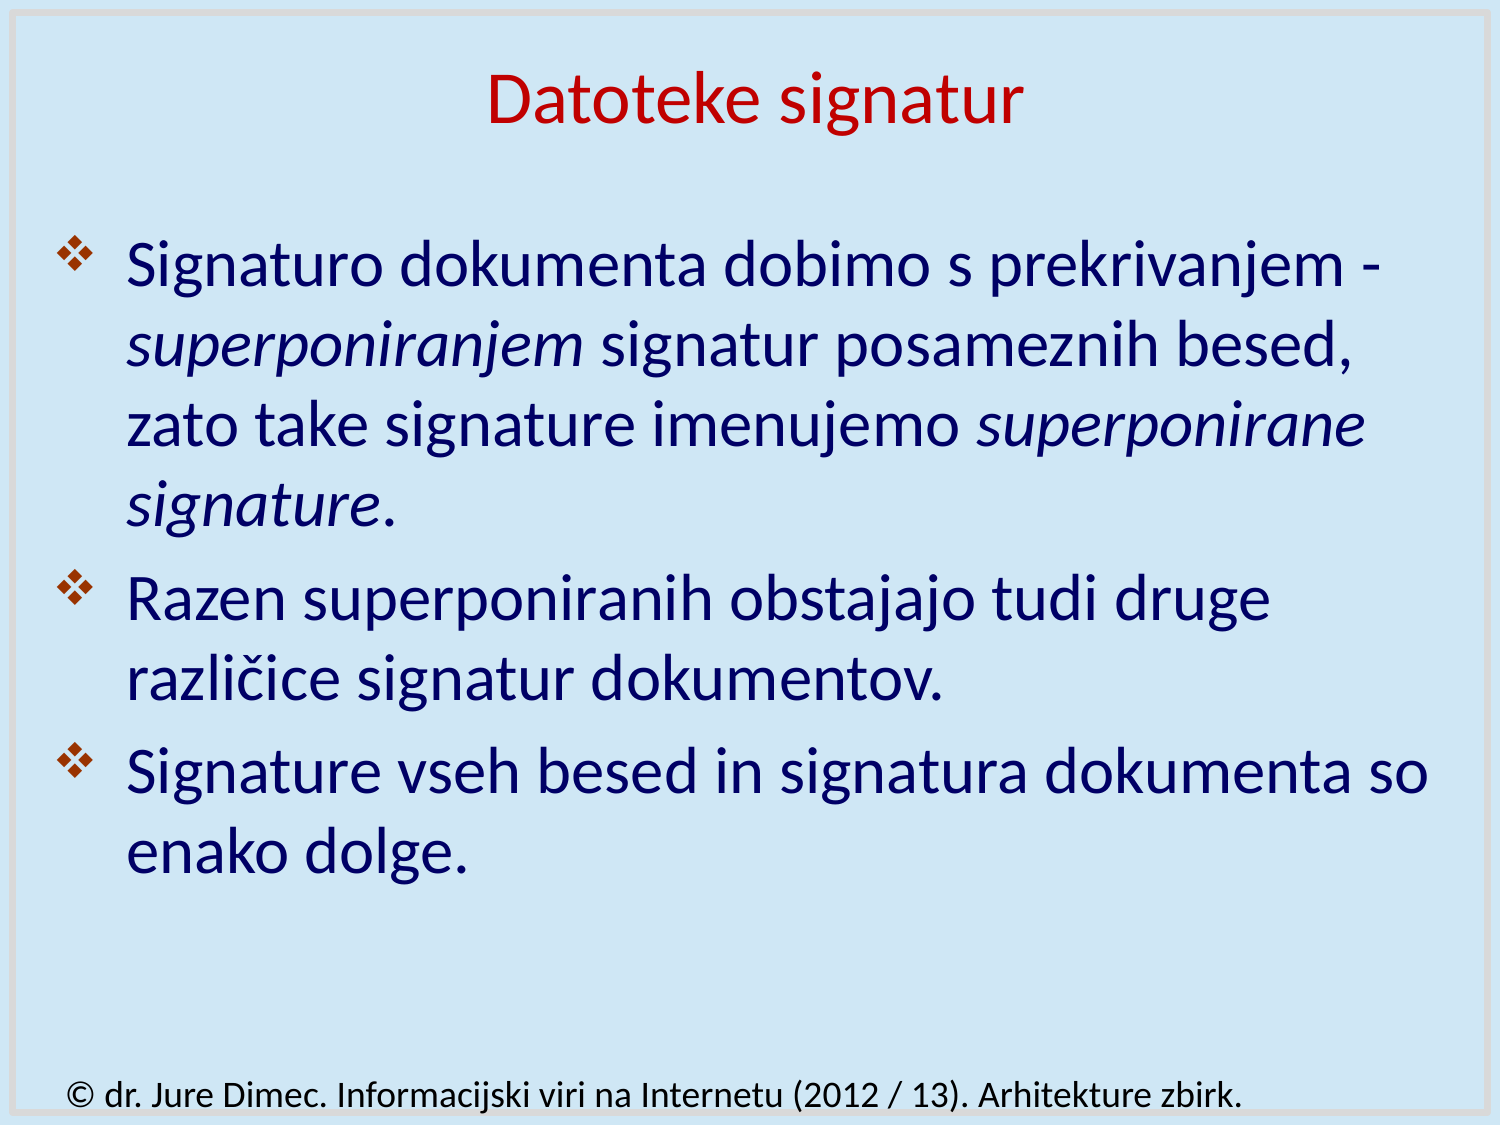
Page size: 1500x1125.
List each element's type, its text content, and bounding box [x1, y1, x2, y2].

list Signaturo dokumenta dobimo s prekrivanjem - superponiranjem signatur posameznih besed, zato take signature imenujemo superponirane signature. Razen superponiranih obstajajo tudi druge različice signatur dokumentov. Signature vseh besed in signatura dokumenta so enako dolge. [37, 212, 1475, 1050]
footer © dr. Jure Dimec. Informacijski viri na Internetu (2012 / 13). Arhitekture zbirk. [50, 1062, 1300, 1103]
title Datoteke signatur [37, 37, 1475, 150]
